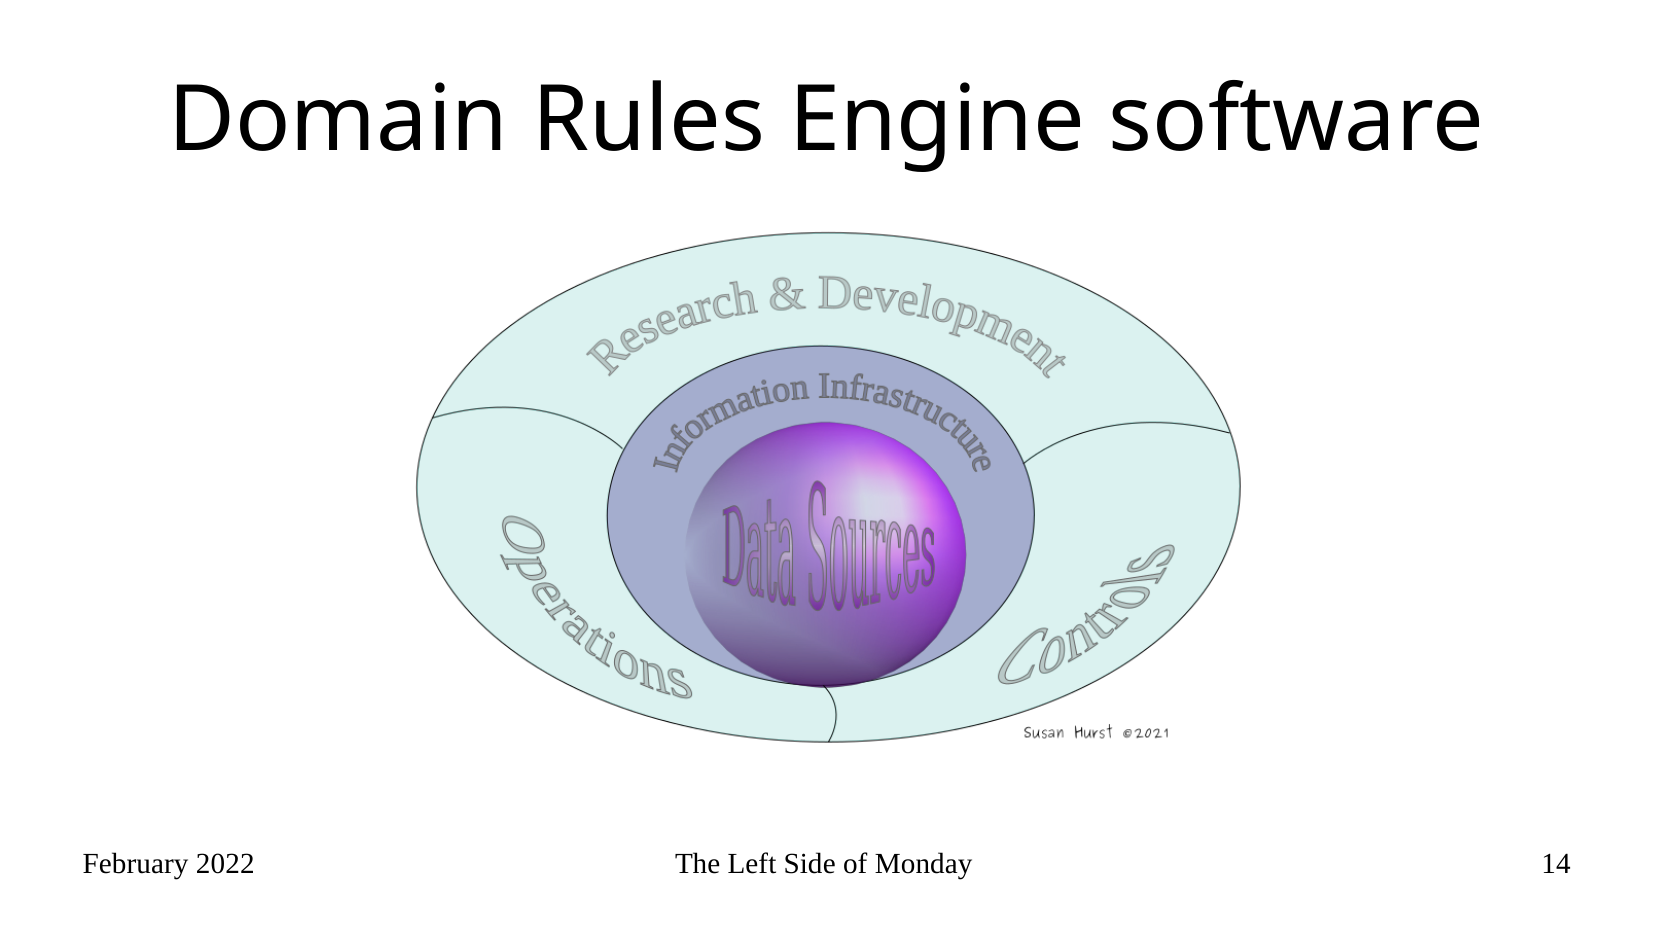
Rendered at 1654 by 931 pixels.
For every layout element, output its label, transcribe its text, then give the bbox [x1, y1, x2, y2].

picture [400, 217, 1254, 758]
title Domain Rules Engine software [82, 37, 1571, 193]
